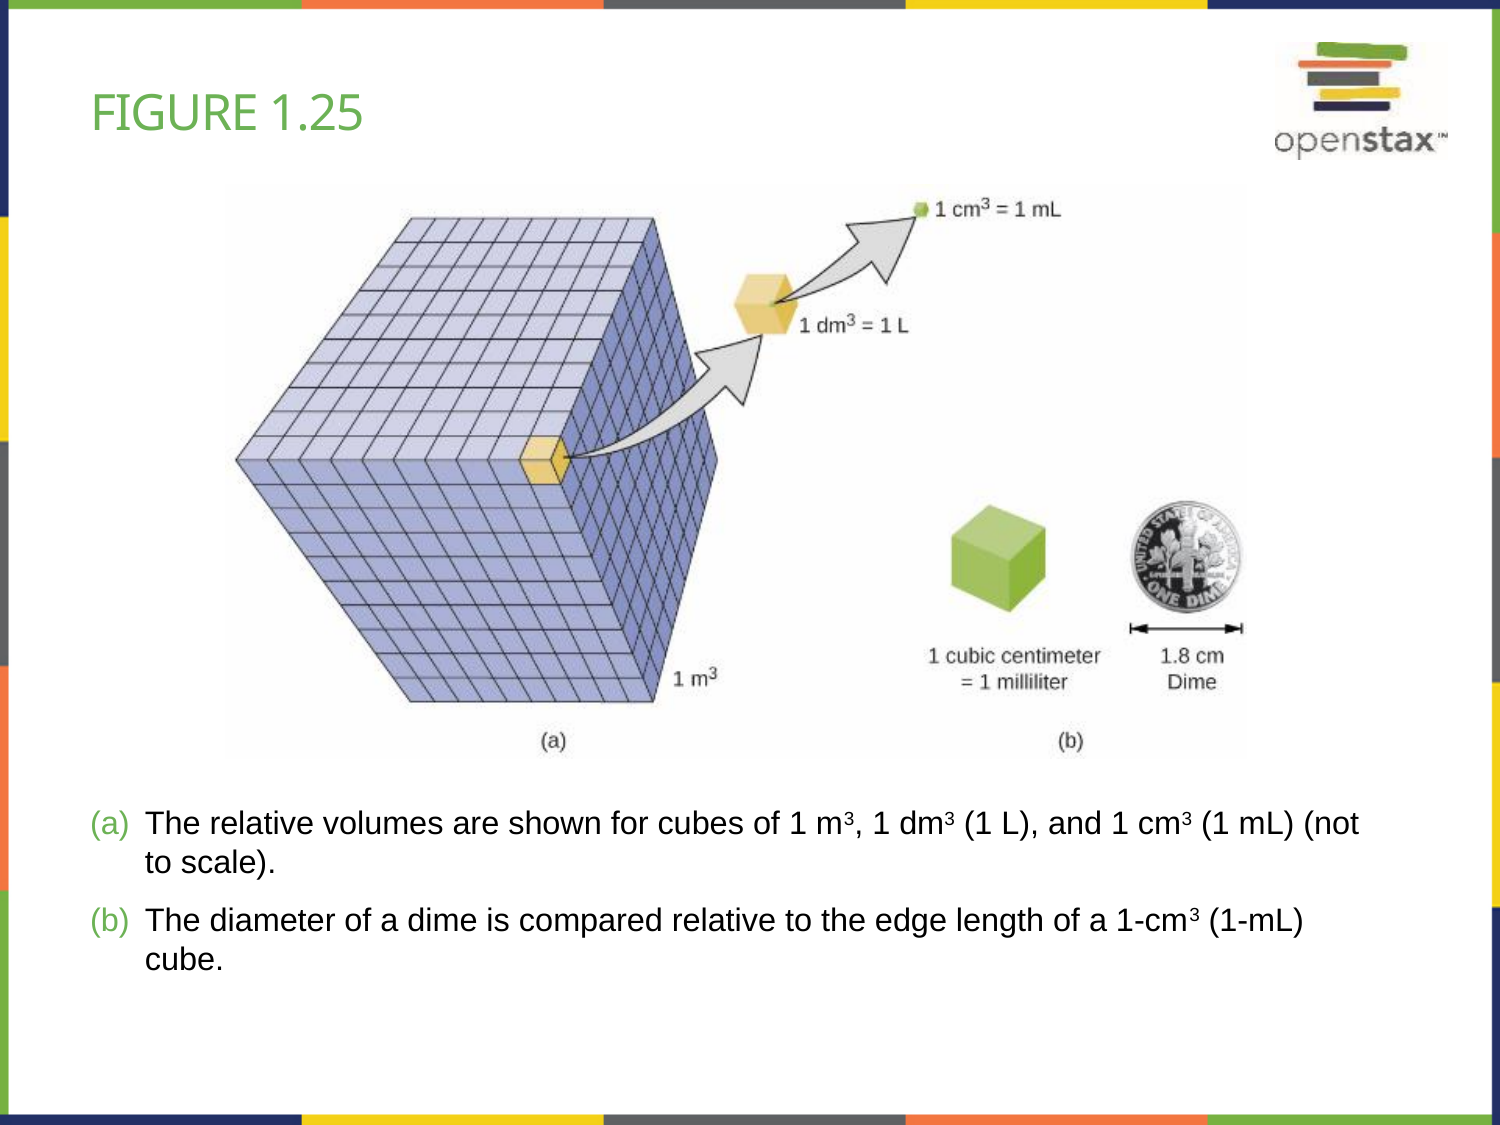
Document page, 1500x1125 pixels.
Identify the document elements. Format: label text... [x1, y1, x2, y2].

title Figure 1.25 [75, 39, 1398, 148]
list The relative volumes are shown for cubes of 1 m3, 1 dm3 (1 L), and 1 cm3 (1 mL) (not to scale). The diameter of a dime is compared relative to the edge length of a 1-cm3 (1-mL) cube. [75, 794, 1398, 986]
picture [0, 0, 1500, 1125]
